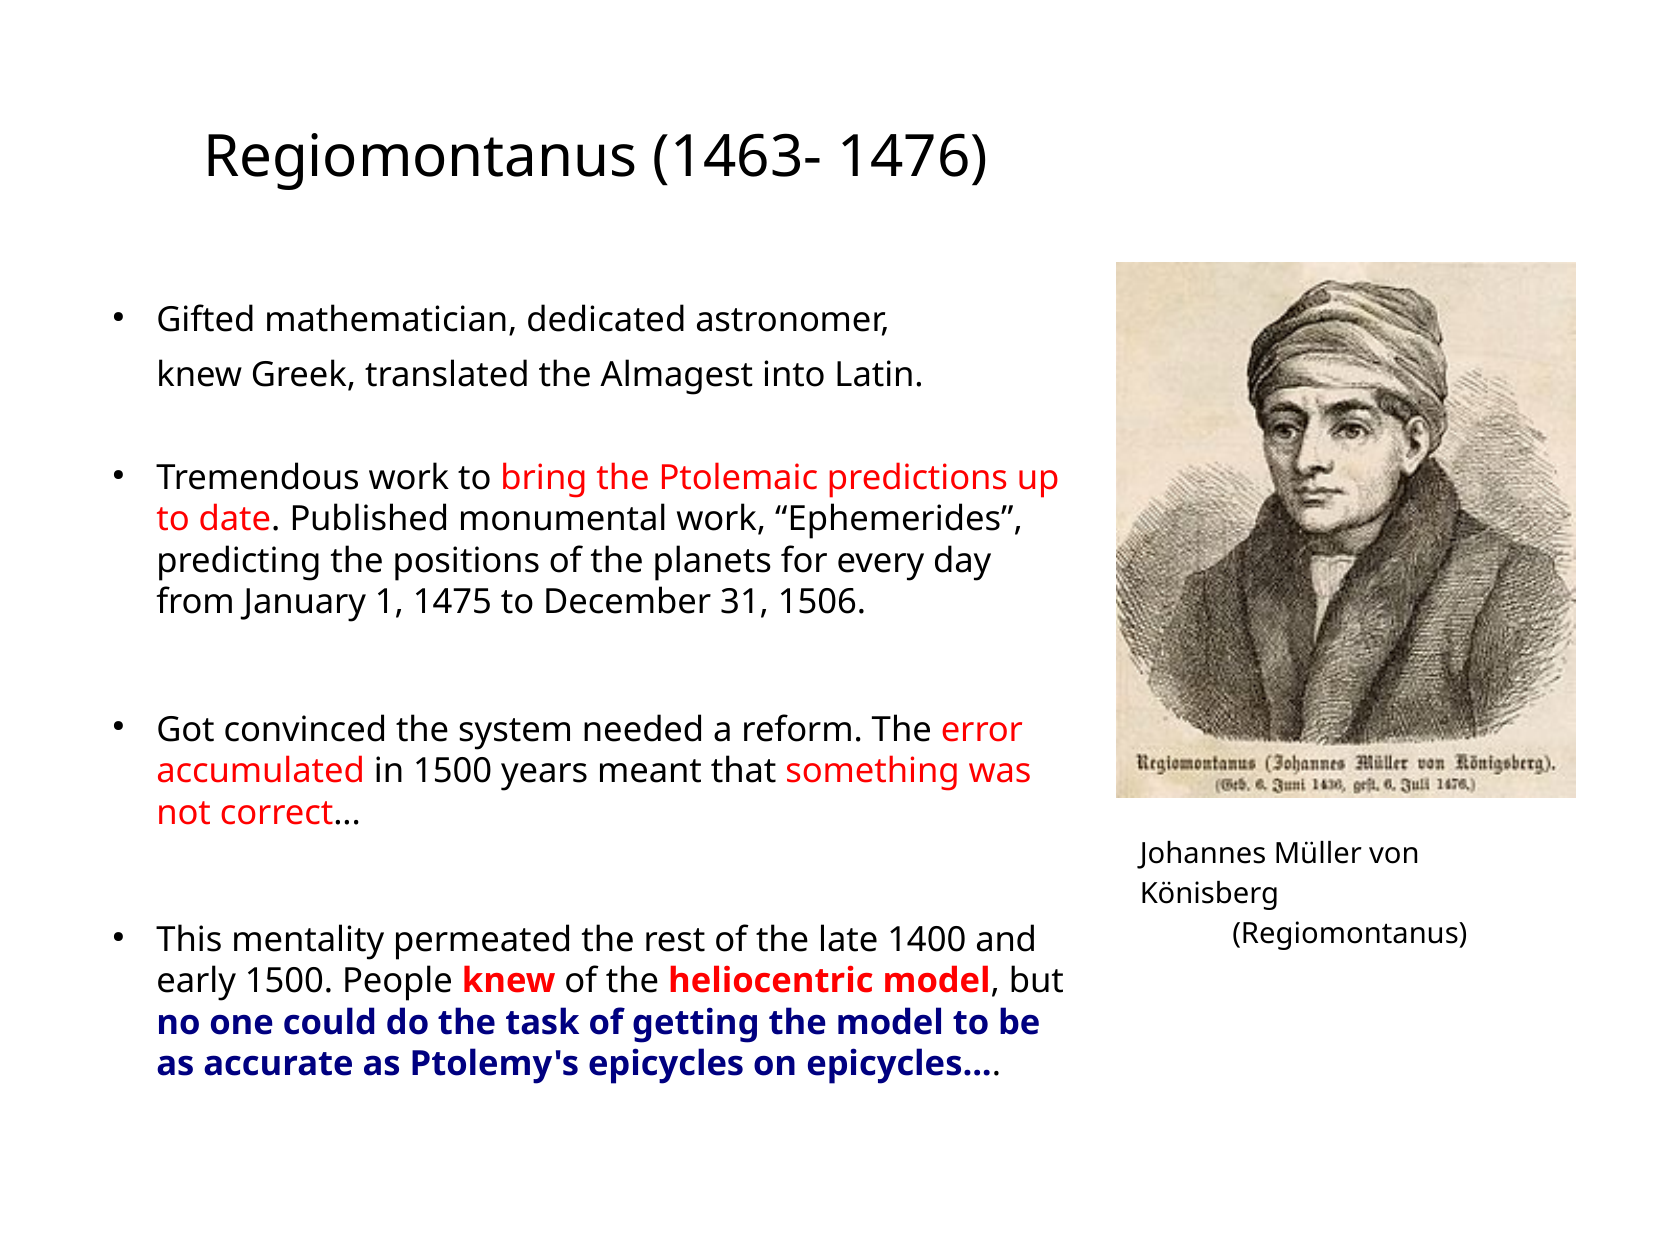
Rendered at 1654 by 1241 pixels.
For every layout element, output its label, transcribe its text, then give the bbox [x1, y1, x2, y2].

list Gifted mathematician, dedicated astronomer, knew Greek, translated the Almagest into Latin. Tremendous work to bring the Ptolemaic predictions up to date. Published monumental work, “Ephemerides”, predicting the positions of the planets for every day from January 1, 1475 to December 31, 1506. Got convinced the system needed a reform. The error accumulated in 1500 years meant that something was not correct... This mentality permeated the rest of the late 1400 and early 1500. People knew of the heliocentric model, but no one could do the task of getting the model to be as accurate as Ptolemy's epicycles on epicycles.... [82, 289, 1088, 1108]
picture [1116, 262, 1576, 798]
text_box Johannes Müller von Könisberg (Regiomontanus) [1125, 825, 1576, 922]
title Regiomontanus (1463- 1476) [82, 49, 1088, 257]
